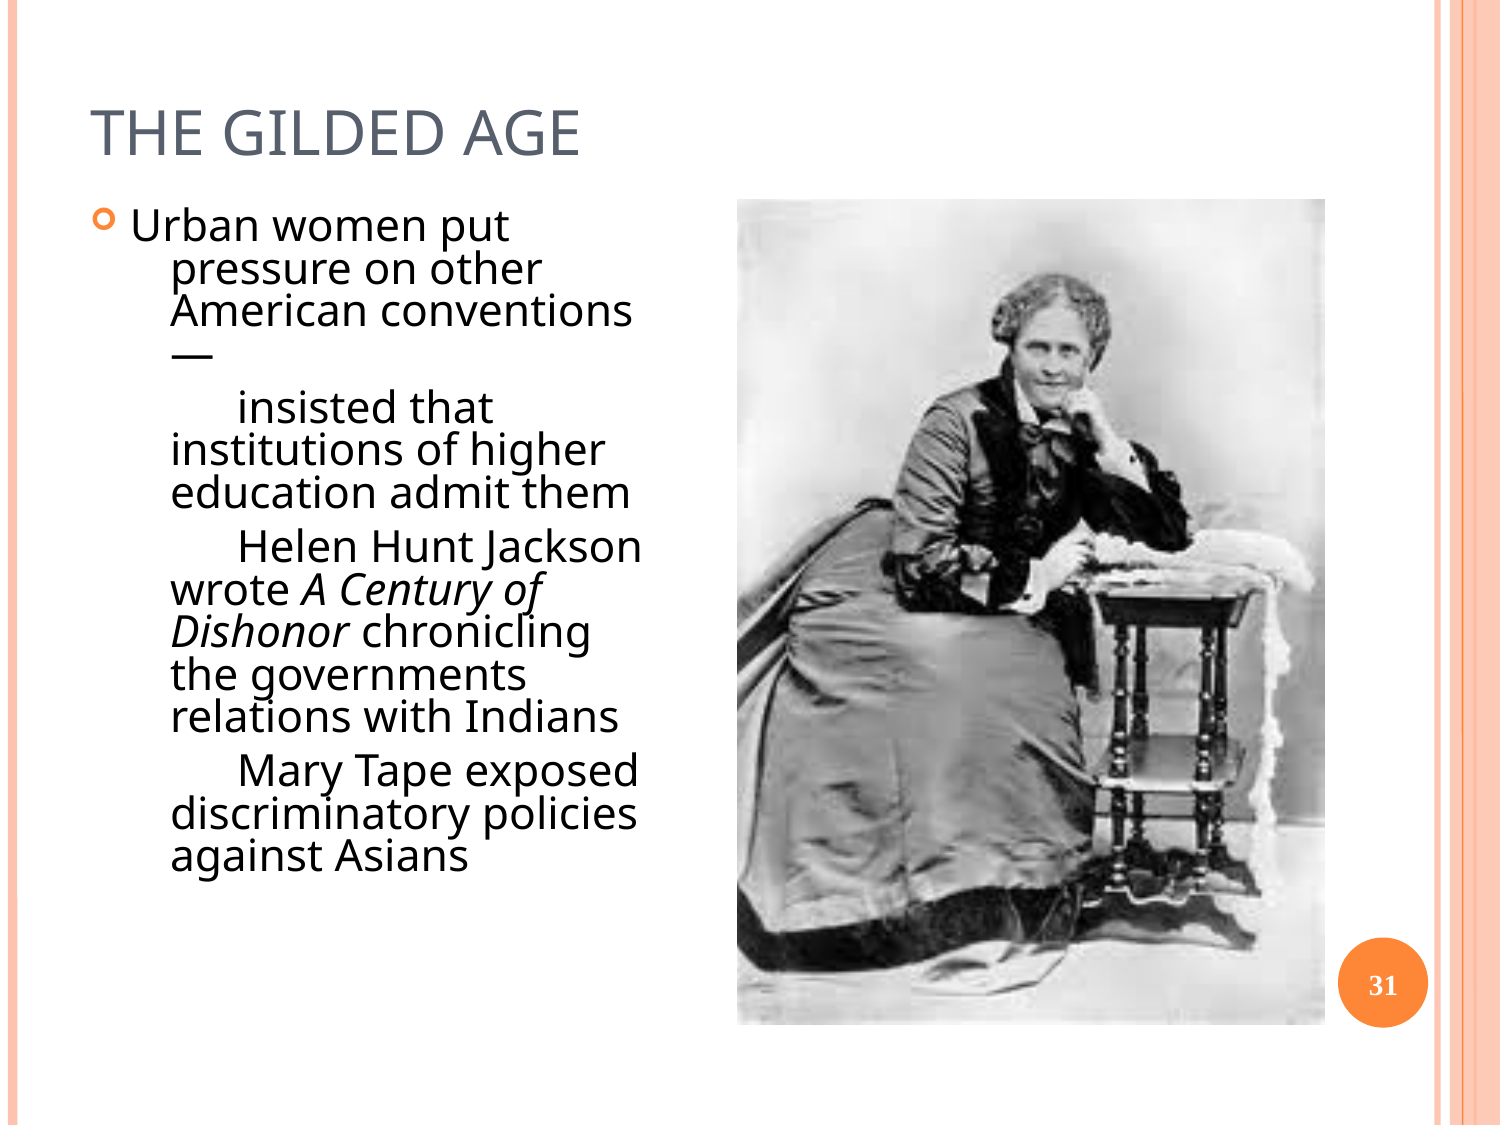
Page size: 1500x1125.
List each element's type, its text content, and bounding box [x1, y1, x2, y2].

list Urban women put pressure on other American conventions— insisted that institutions of higher education admit them Helen Hunt Jackson wrote A Century of Dishonor chronicling the governments relations with Indians Mary Tape exposed discriminatory policies against Asians [75, 200, 676, 1013]
text_box [1333, 940, 1434, 1027]
title The Gilded Age [75, 45, 1300, 175]
picture [737, 200, 1325, 1026]
